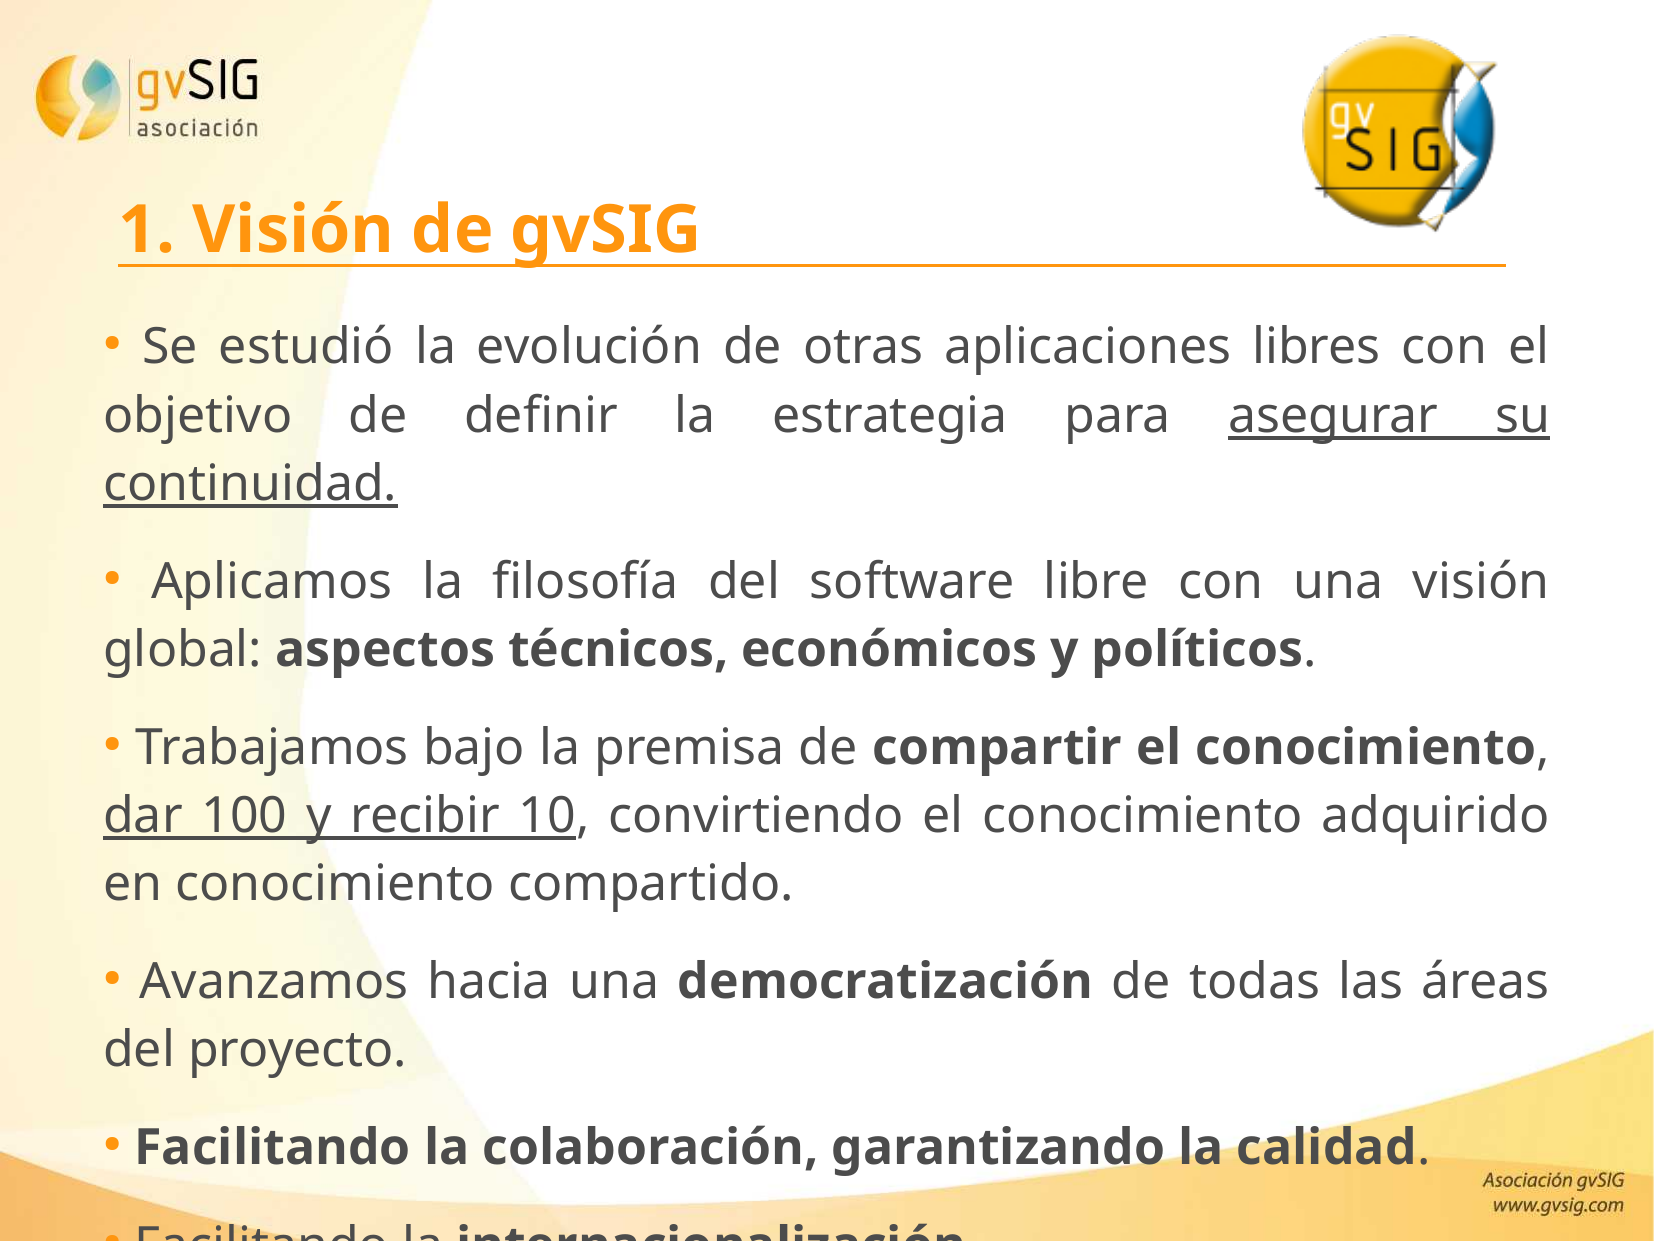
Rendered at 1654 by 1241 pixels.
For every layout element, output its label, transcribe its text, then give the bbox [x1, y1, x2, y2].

picture [0, 0, 1654, 1241]
text_box Se estudió la evolución de otras aplicaciones libres con el objetivo de definir la estrategia para asegurar su continuidad. Aplicamos la filosofía del software libre con una visión global: aspectos técnicos, económicos y políticos. Trabajamos bajo la premisa de compartir el conocimiento, dar 100 y recibir 10, convirtiendo el conocimiento adquirido en conocimiento compartido. Avanzamos hacia una democratización de todas las áreas del proyecto. Facilitando la colaboración, garantizando la calidad. Facilitando la internacionalización. [88, 303, 1565, 1106]
title 1. Visión de gvSIG [118, 177, 1607, 276]
